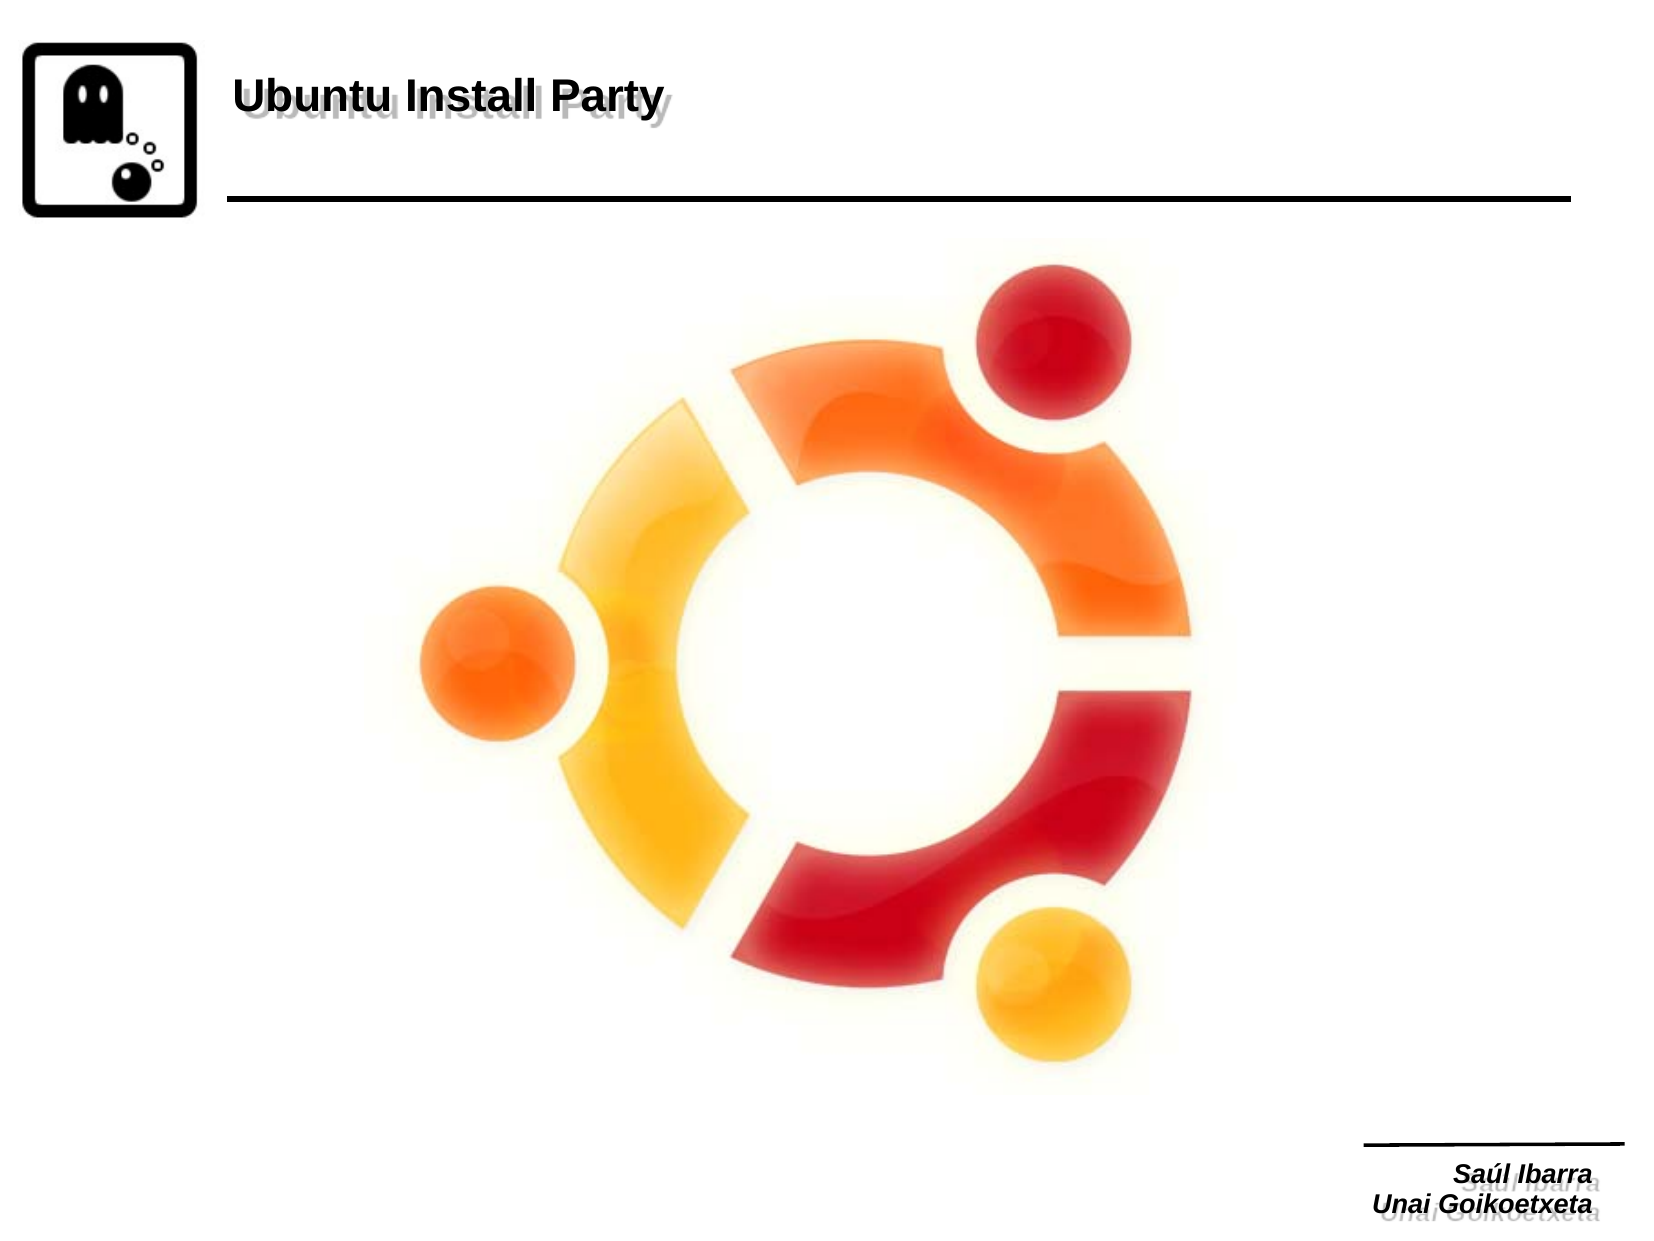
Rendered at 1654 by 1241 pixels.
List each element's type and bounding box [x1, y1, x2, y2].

picture [364, 238, 1299, 1095]
picture [18, 40, 205, 224]
